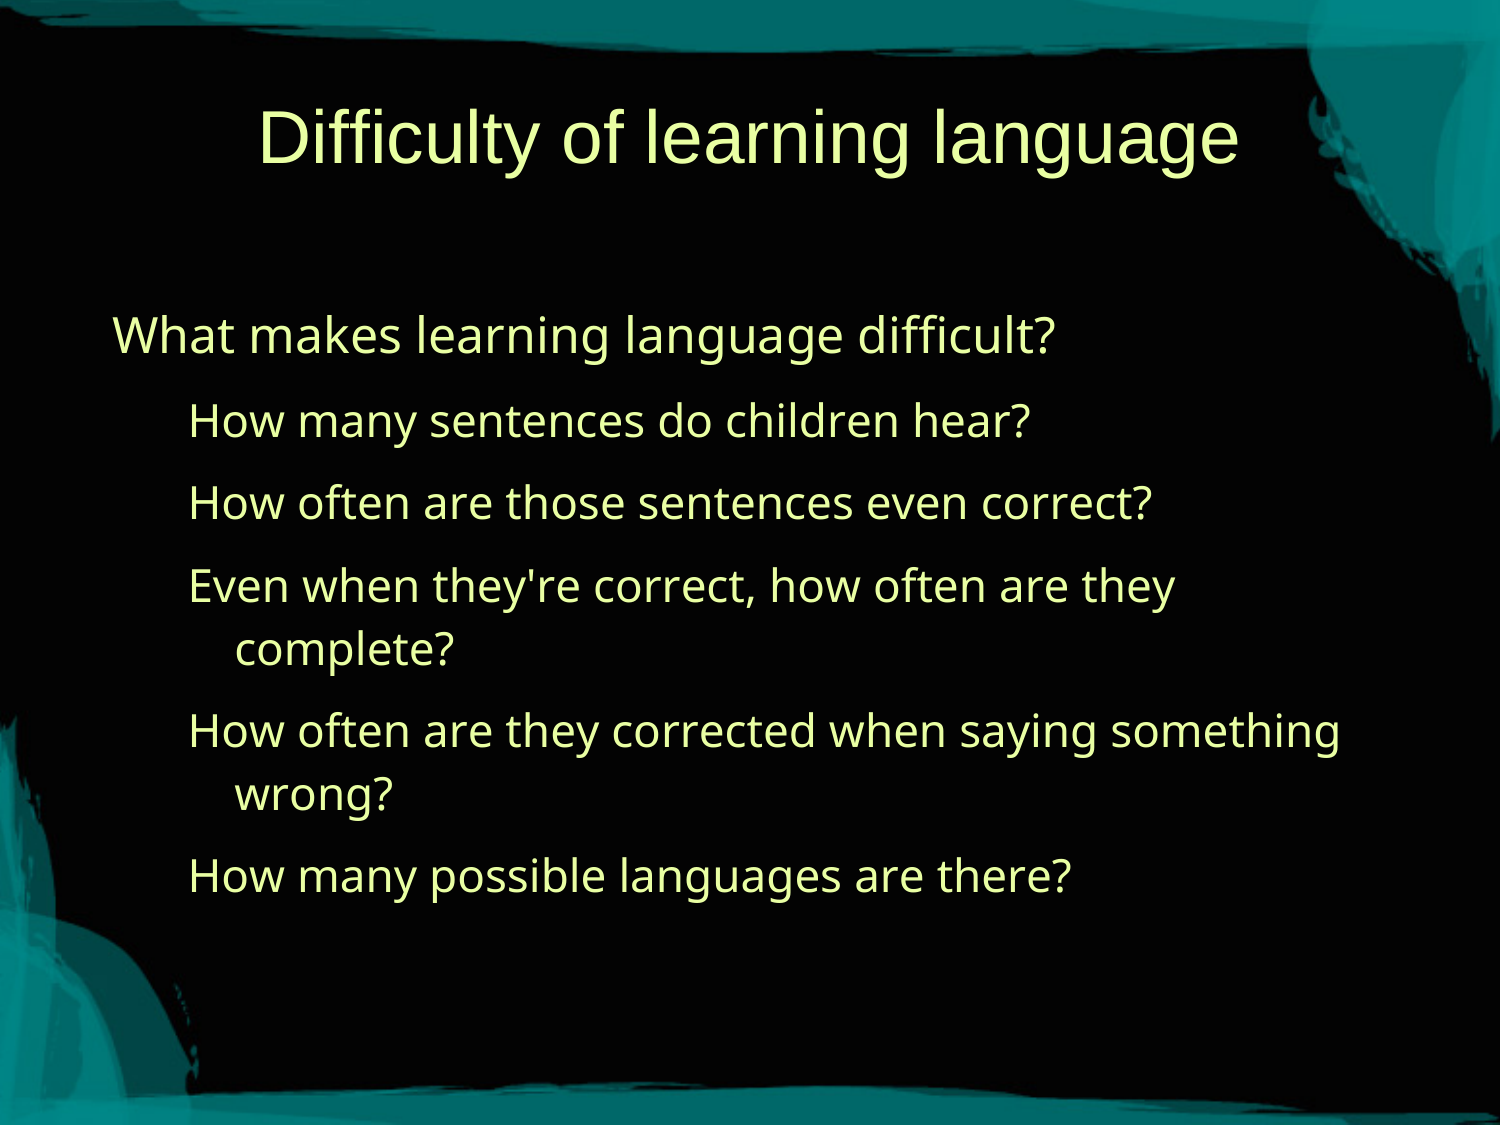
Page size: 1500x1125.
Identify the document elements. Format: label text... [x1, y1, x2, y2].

picture [0, 0, 1500, 1125]
title Difficulty of learning language [112, 57, 1388, 218]
list What makes learning language difficult? How many sentences do children hear? How often are those sentences even correct? Even when they're correct, how often are they complete? How often are they corrected when saying something wrong? How many possible languages are there? [112, 299, 1388, 986]
